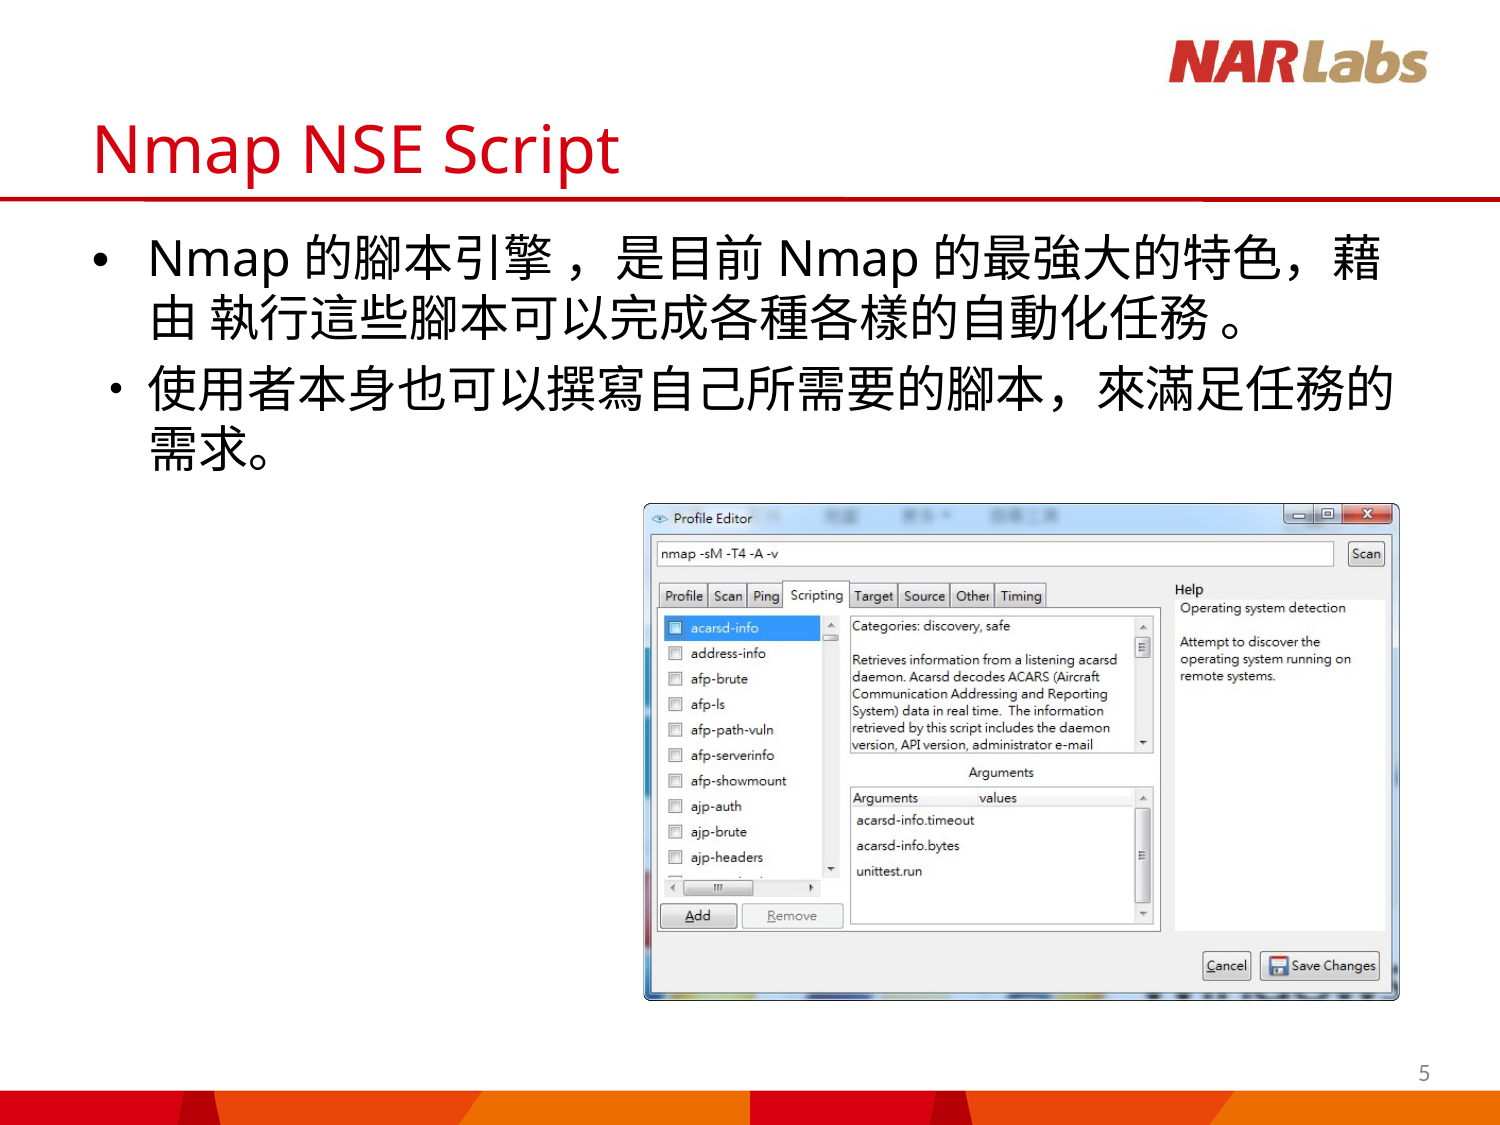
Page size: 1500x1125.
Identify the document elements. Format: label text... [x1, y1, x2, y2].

title Nmap NSE Script [89, 107, 1411, 189]
text_box 5 [1414, 1056, 1448, 1090]
text_box [644, 503, 1400, 1001]
text_box • Nmap的腳本引擎 ，是目前Nmap的最強大的特色，藉由 執行這些腳本可以完成各種各樣的自動化任務 。 • 使用者本身也可以撰寫自己所需要的腳本，來滿足任務的 需求。 [89, 226, 1404, 480]
